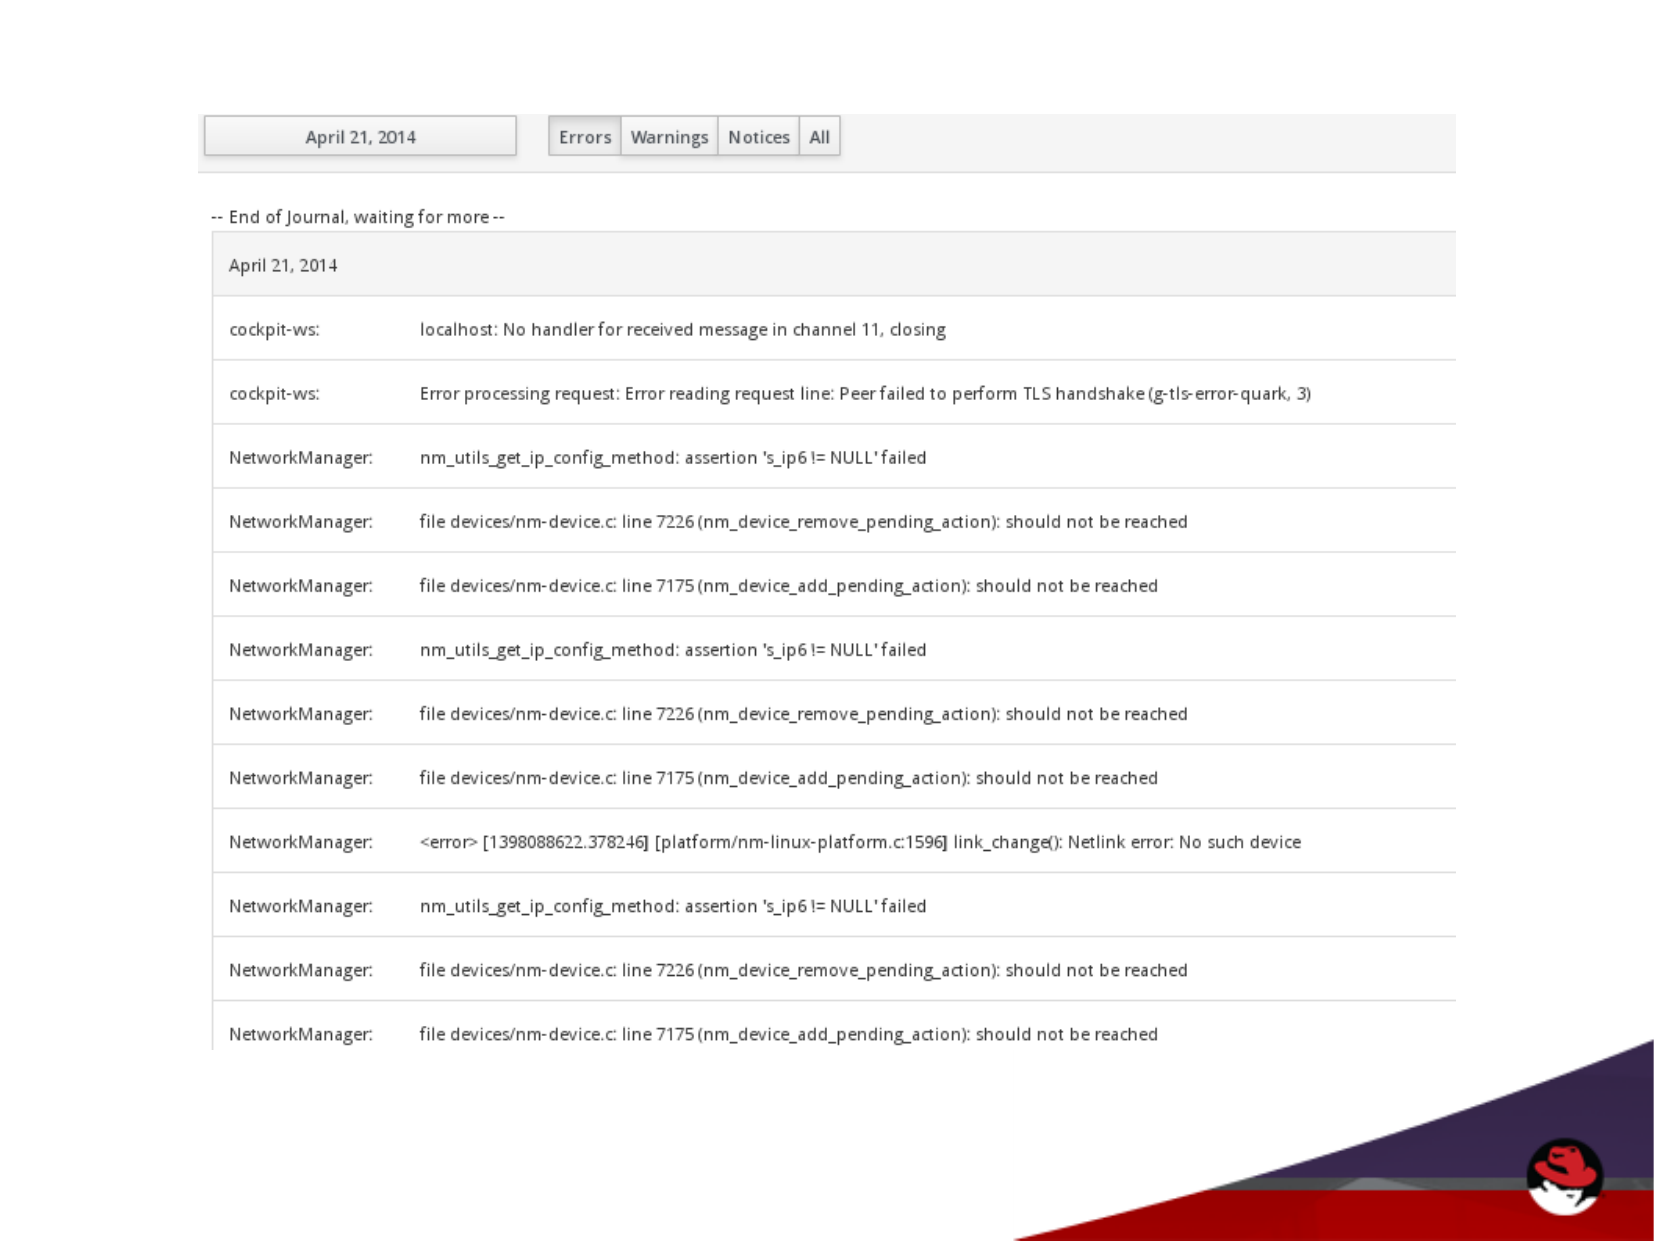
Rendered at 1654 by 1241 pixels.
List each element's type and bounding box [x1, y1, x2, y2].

picture [198, 114, 1654, 1241]
